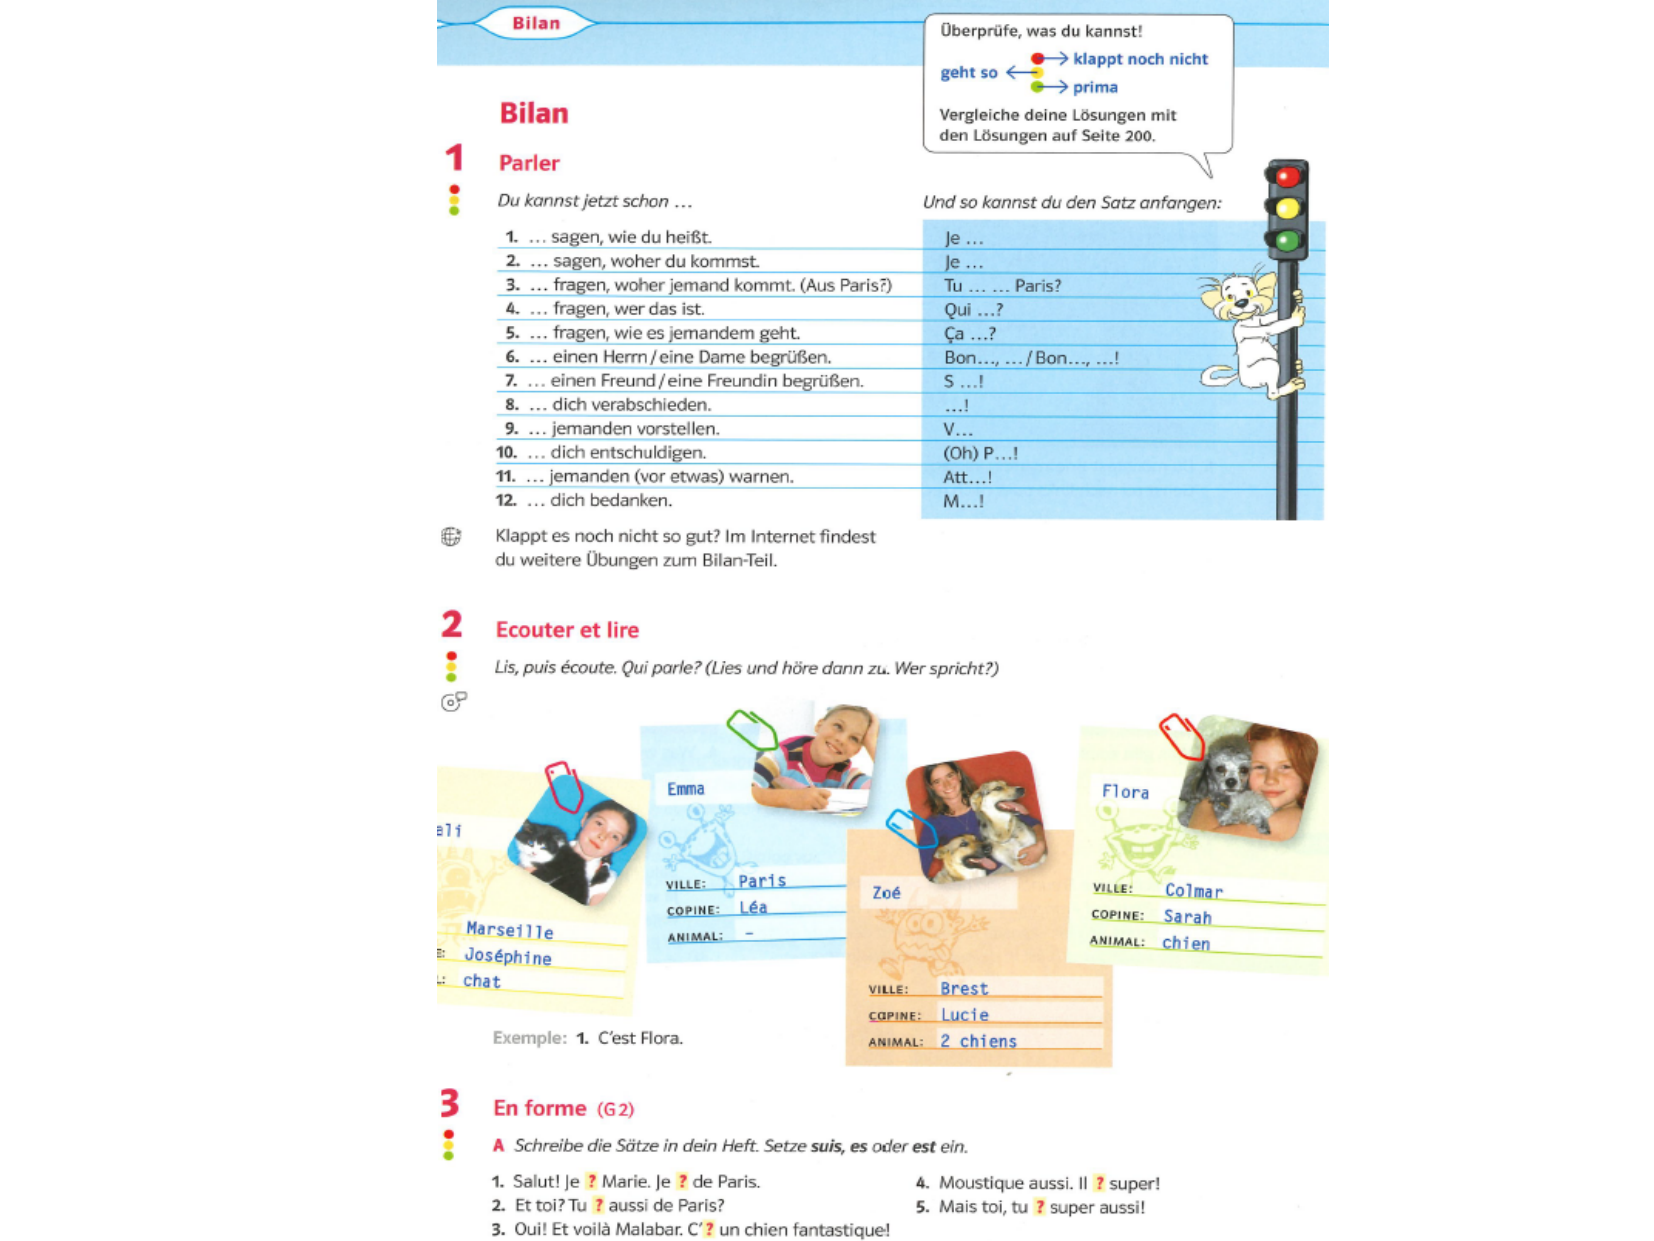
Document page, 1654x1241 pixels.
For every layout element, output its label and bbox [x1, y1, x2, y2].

picture [437, 0, 1329, 1241]
